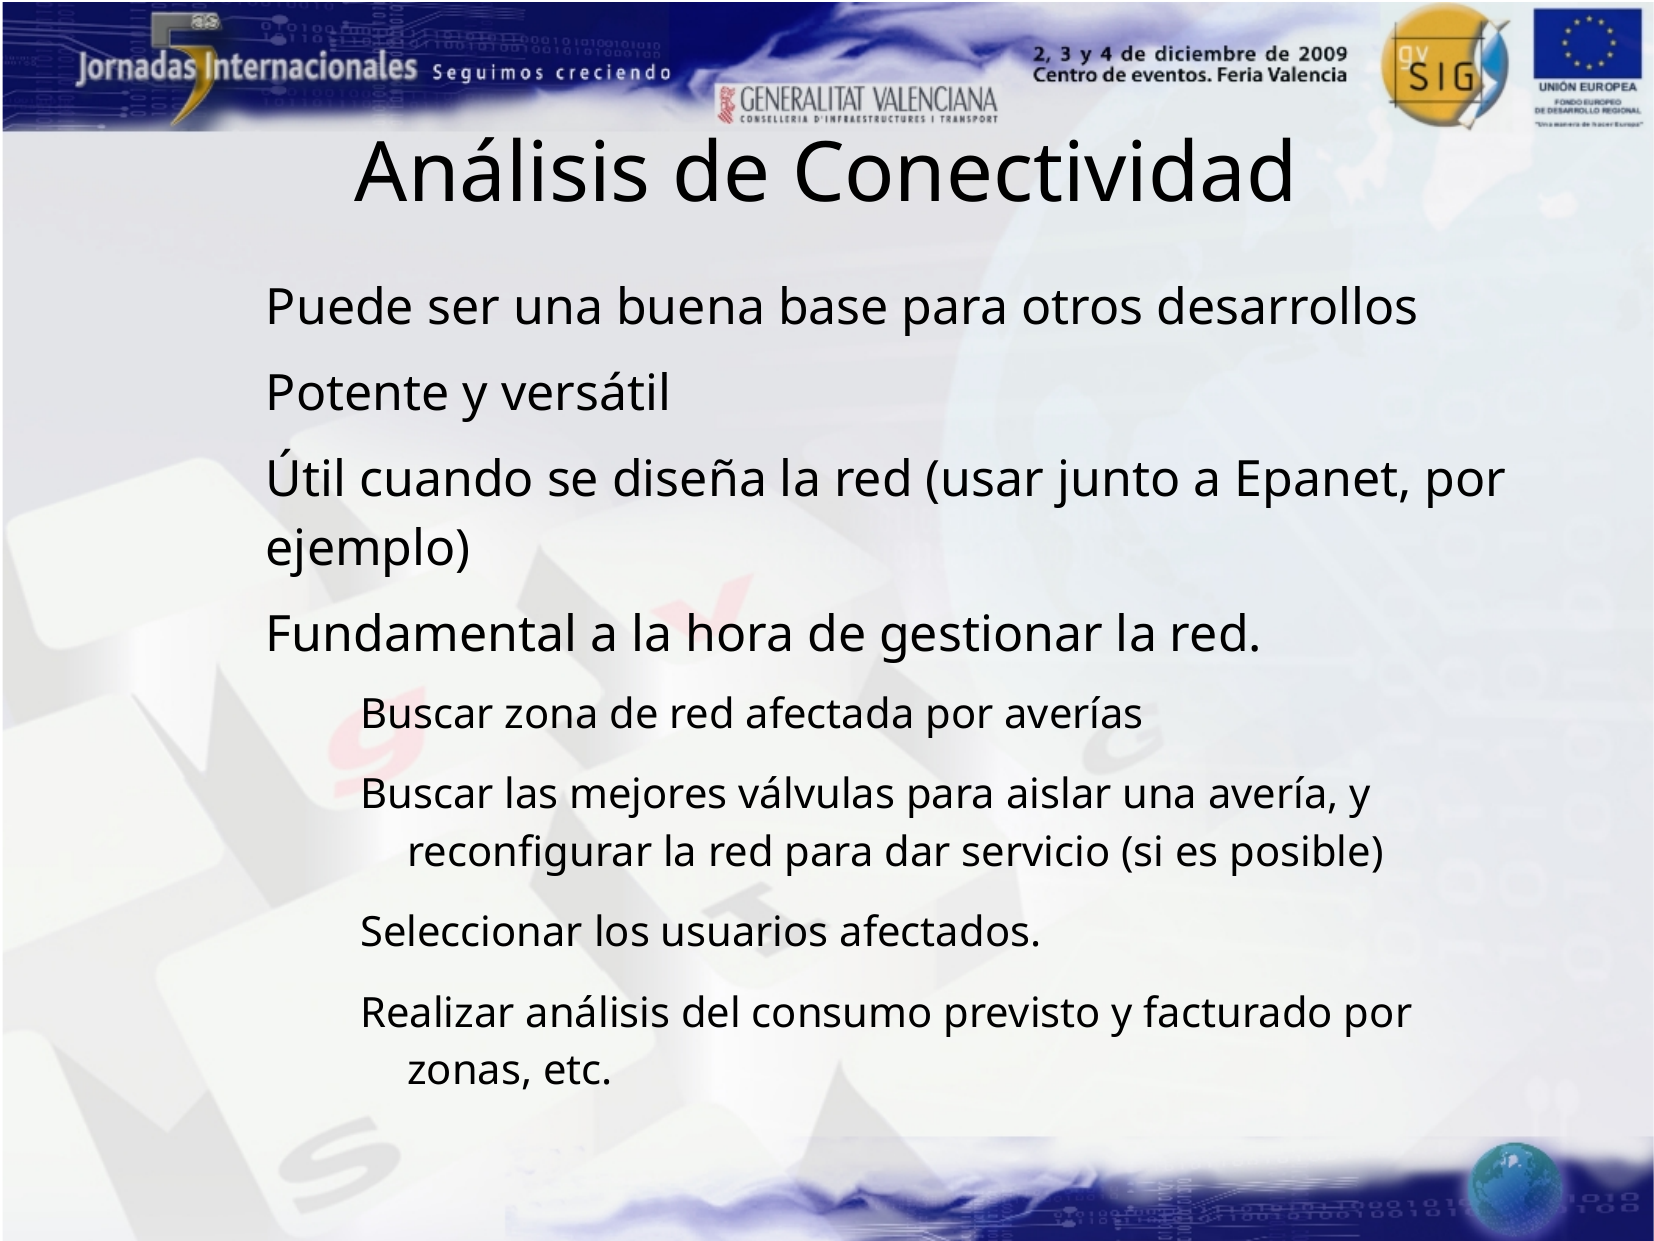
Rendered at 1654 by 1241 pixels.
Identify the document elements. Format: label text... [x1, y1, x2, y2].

title Análisis de Conectividad [82, 88, 1571, 250]
picture [2, 2, 1654, 1241]
list Puede ser una buena base para otros desarrollos Potente y versátil Útil cuando se diseña la red (usar junto a Epanet, por ejemplo) Fundamental a la hora de gestionar la red. Buscar zona de red afectada por averías Buscar las mejores válvulas para aislar una avería, y reconfigurar la red para dar servicio (si es posible) Seleccionar los usuarios afectados. Realizar análisis del consumo previsto y facturado por zonas, etc. [265, 271, 1534, 1078]
